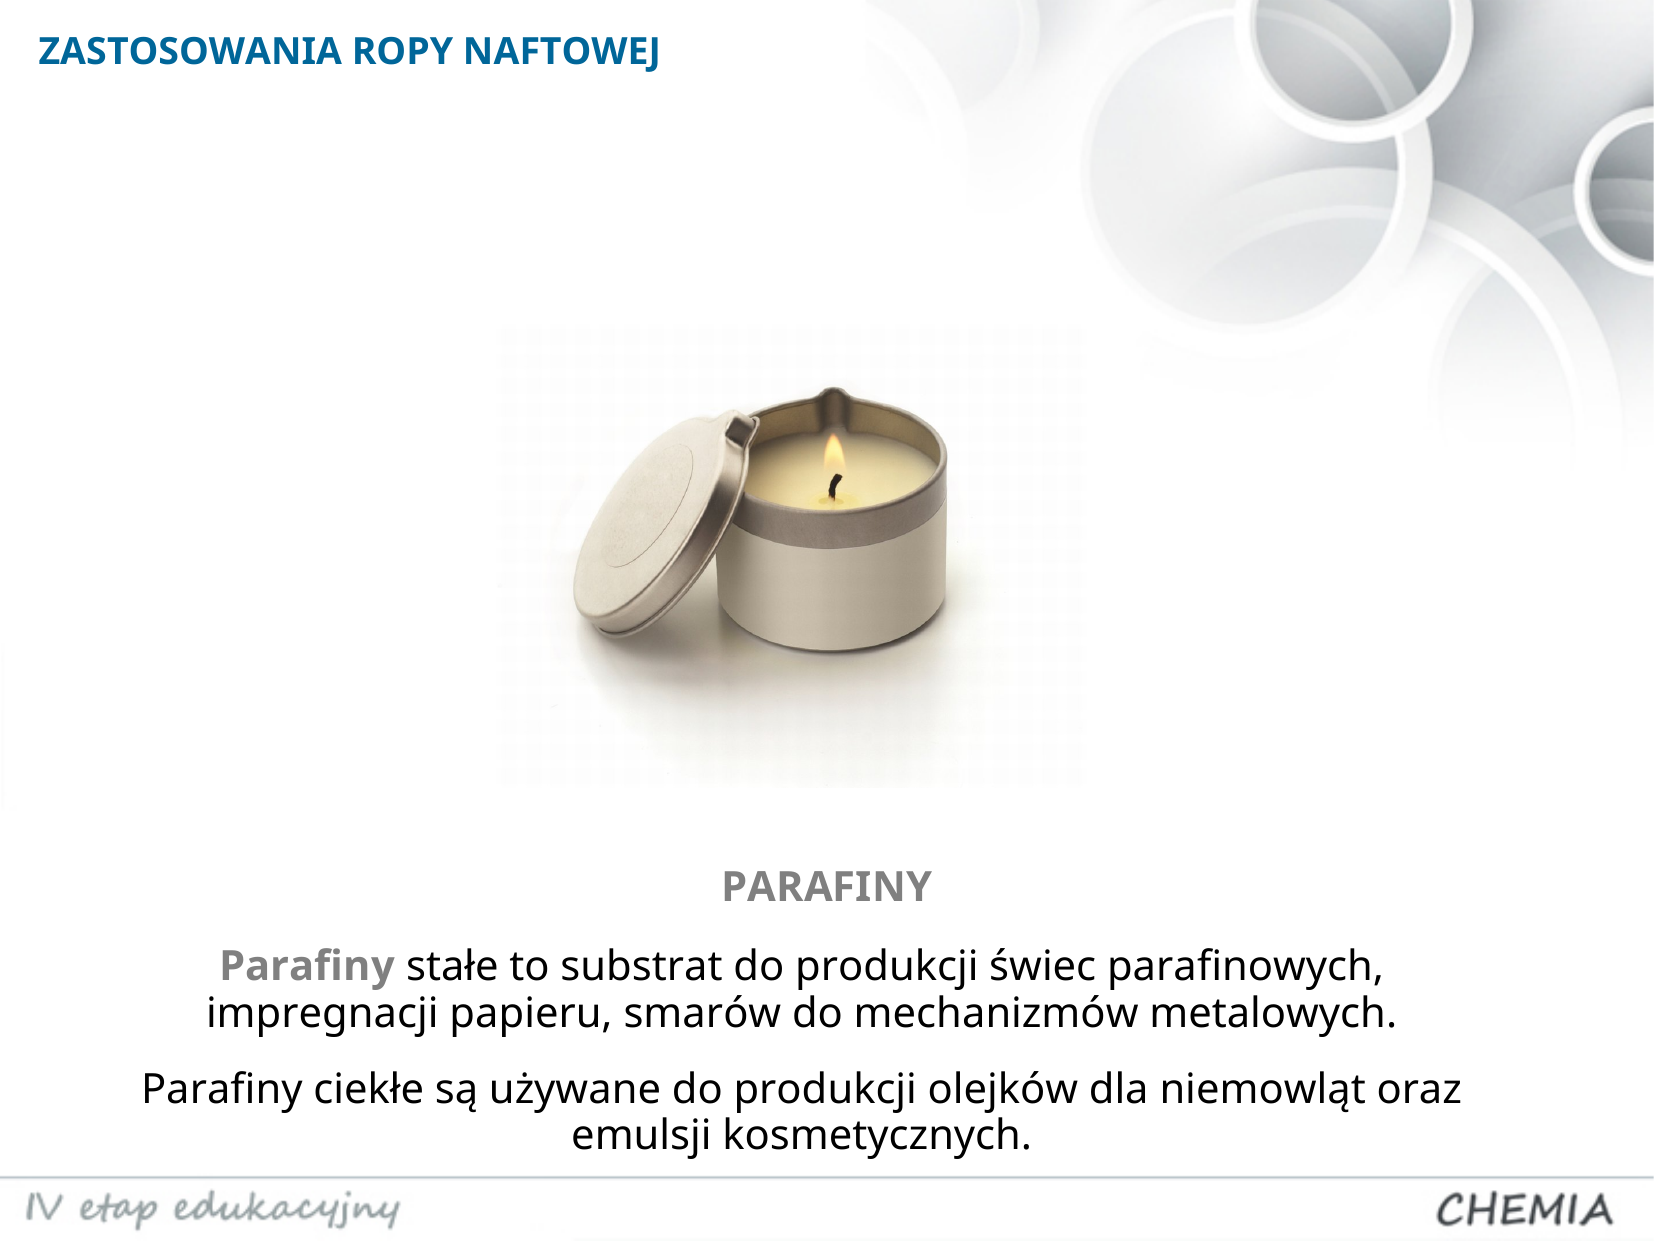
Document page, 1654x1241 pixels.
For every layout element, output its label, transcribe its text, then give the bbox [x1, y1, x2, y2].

picture [0, 0, 1654, 1241]
text_box ZASTOSOWANIA ROPY NAFTOWEJ [23, 23, 1276, 81]
text_box PARAFINY [614, 856, 1040, 919]
text_box Parafiny stałe to substrat do produkcji świec parafinowych, impregnacji papieru, smarów do mechanizmów metalowych. Parafiny ciekłe są używane do produkcji olejków dla niemowląt oraz emulsji kosmetycznych. [117, 938, 1486, 1170]
